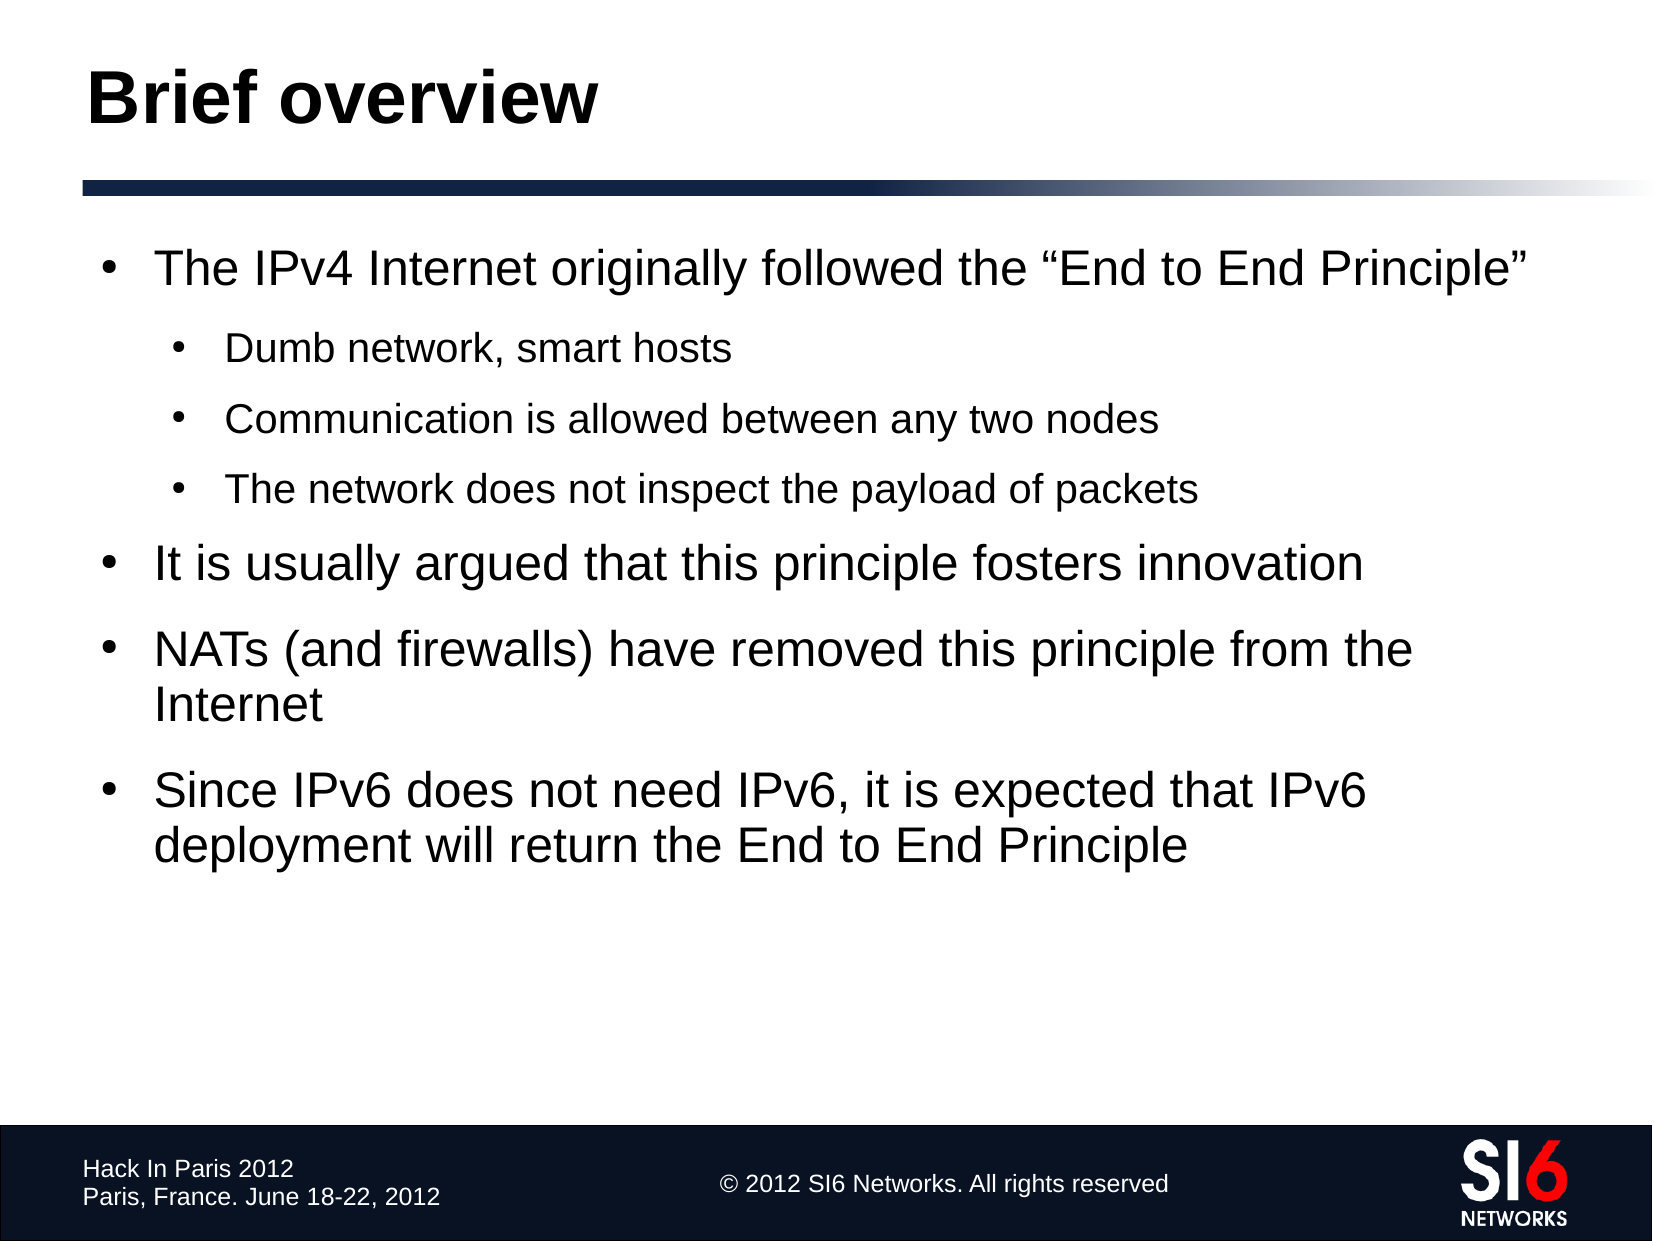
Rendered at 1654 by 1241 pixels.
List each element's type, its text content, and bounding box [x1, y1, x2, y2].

picture [1461, 1139, 1567, 1226]
list The IPv4 Internet originally followed the “End to End Principle” Dumb network, smart hosts Communication is allowed between any two nodes The network does not inspect the payload of packets It is usually argued that this principle fosters innovation NATs (and firewalls) have removed this principle from the Internet Since IPv6 does not need IPv6, it is expected that IPv6 deployment will return the End to End Principle [82, 240, 1571, 1109]
title Brief overview [86, 30, 1576, 166]
